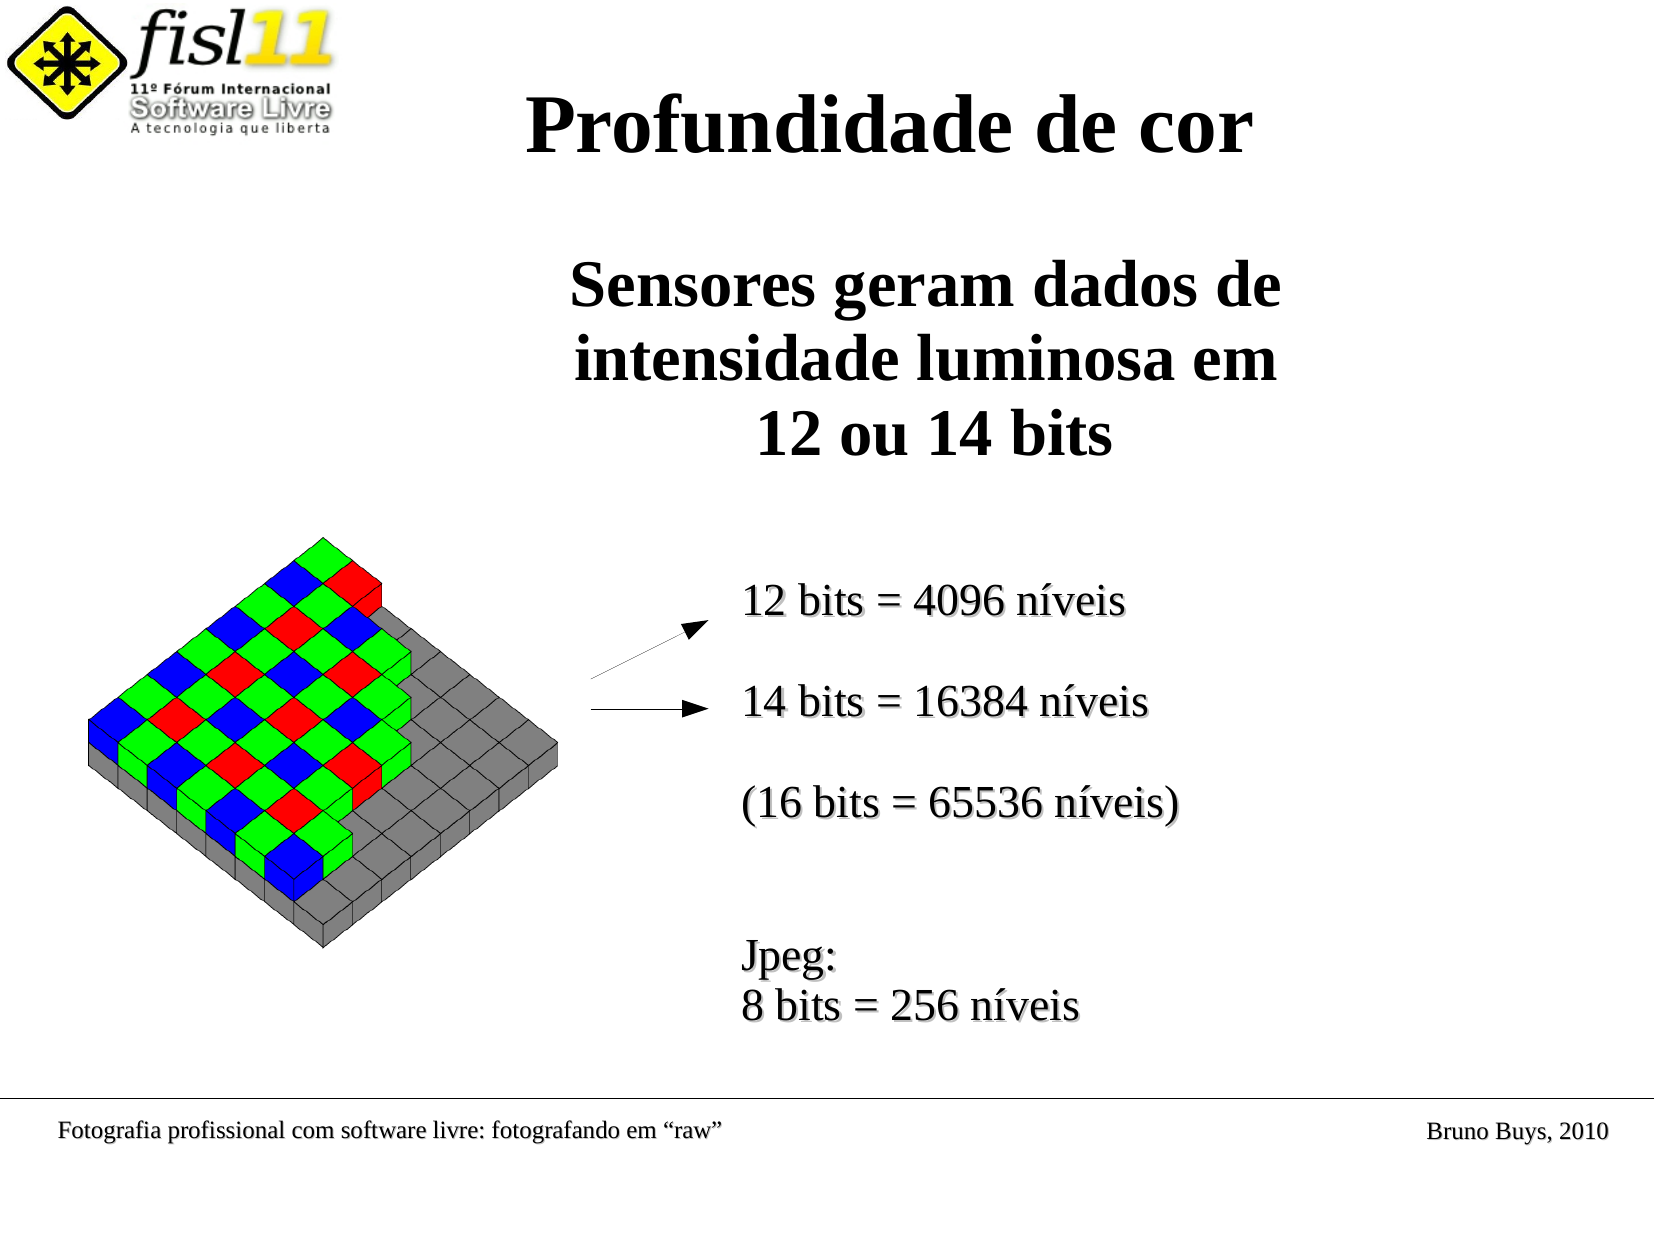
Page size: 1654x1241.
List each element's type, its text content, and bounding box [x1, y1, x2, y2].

text_box Sensores geram dados de intensidade luminosa em 12 ou 14 bits [555, 239, 1317, 477]
text_box Fotografia profissional com software livre: fotografando em “raw” [42, 1108, 739, 1152]
text_box Profundidade de cor [510, 70, 1270, 178]
picture [5, 3, 343, 148]
text_box 12 bits = 4096 níveis 14 bits = 16384 níveis (16 bits = 65536 níveis) Jpeg: 8 bits = 256 níveis [726, 566, 1196, 1039]
text_box Bruno Buys, 2010 [1411, 1110, 1625, 1153]
picture [88, 537, 562, 951]
